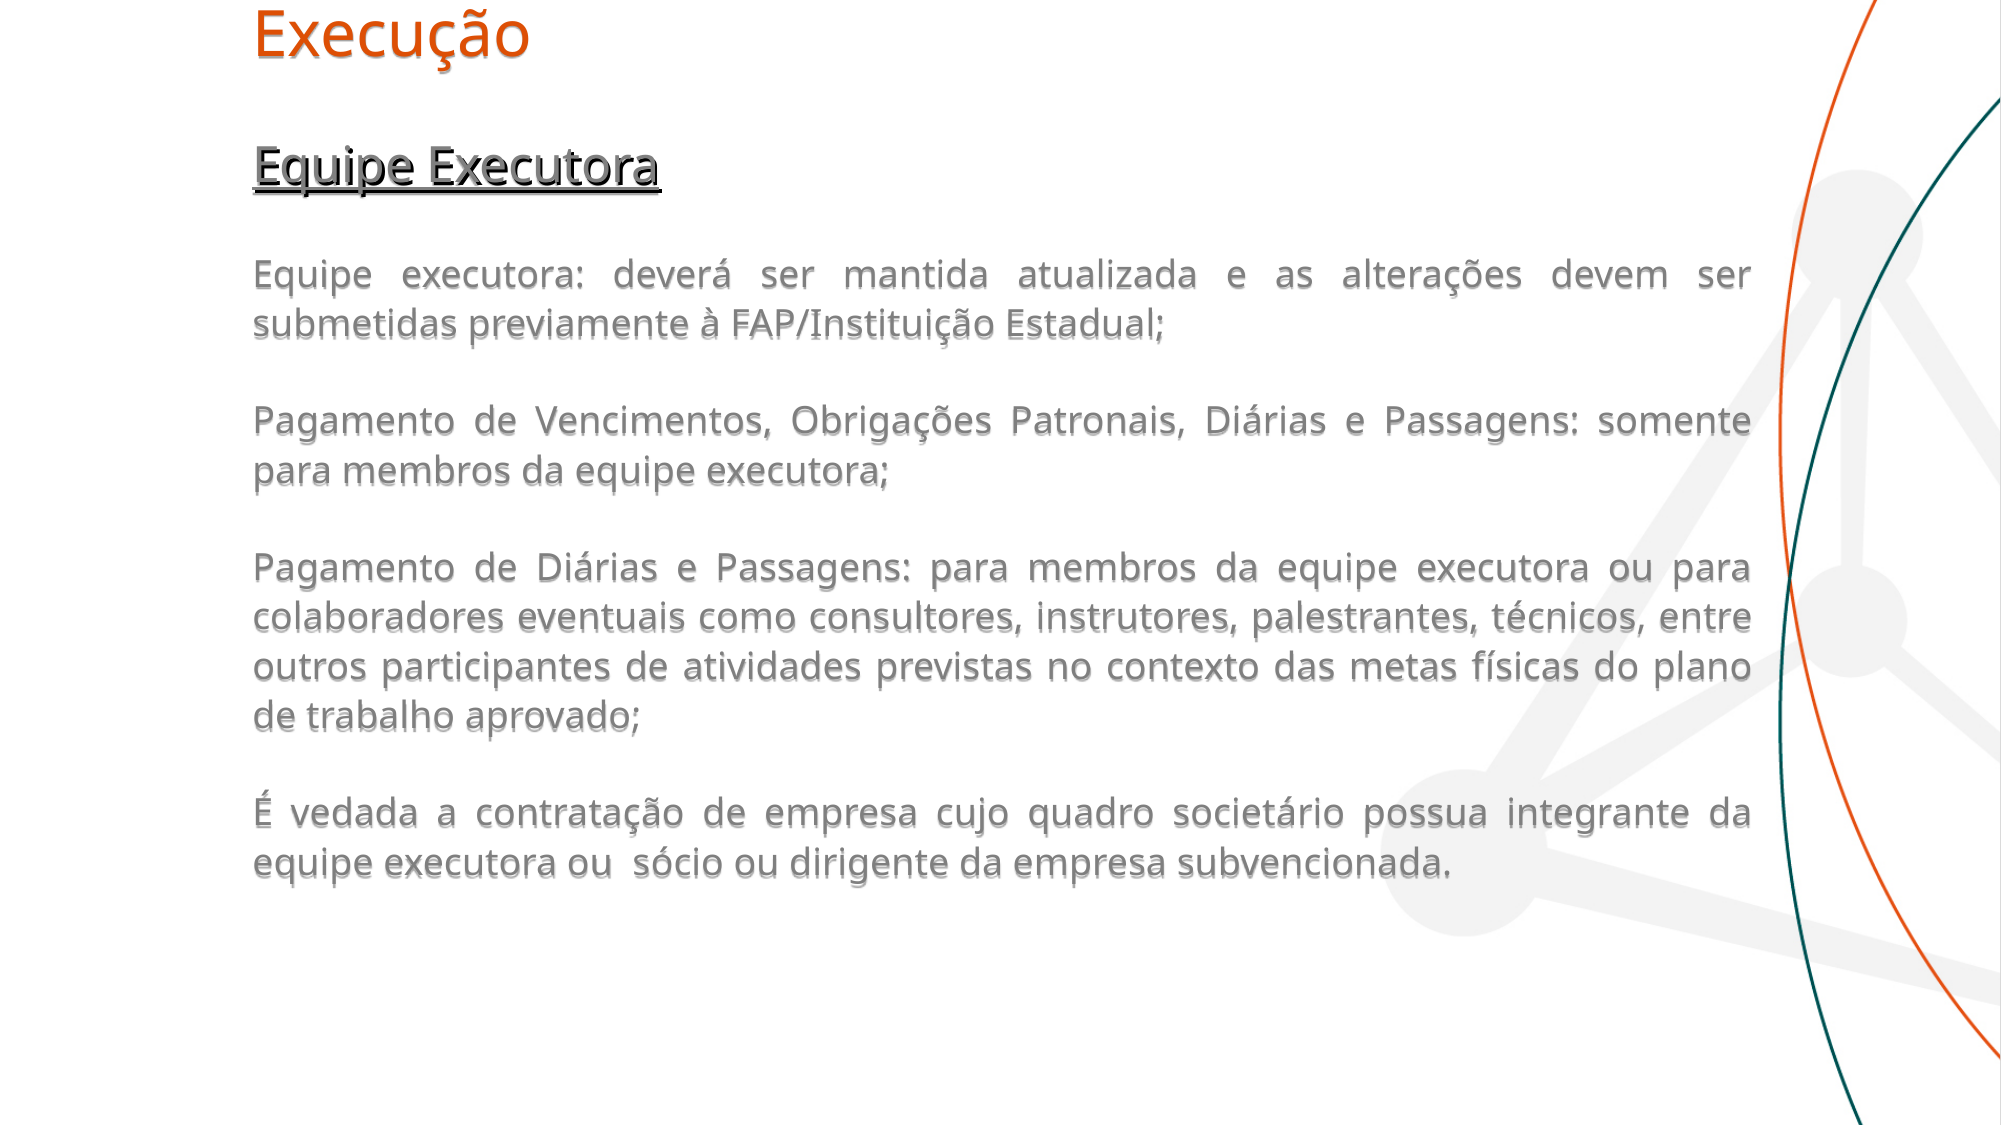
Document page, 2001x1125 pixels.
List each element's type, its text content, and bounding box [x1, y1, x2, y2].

text_box Equipe executora: deverá ser mantida atualizada e as alterações devem ser submetidas previamente à FAP/Instituição Estadual; Pagamento de Vencimentos, Obrigações Patronais, Diárias e Passagens: somente para membros da equipe executora; Pagamento de Diárias e Passagens: para membros da equipe executora ou para colaboradores eventuais como consultores, instrutores, palestrantes, técnicos, entre outros participantes de atividades previstas no contexto das metas físicas do plano de trabalho aprovado; É vedada a contratação de empresa cujo quadro societário possua integrante da equipe executora ou sócio ou dirigente da empresa subvencionada. [237, 237, 1768, 1047]
text_box Execução [237, 0, 1250, 155]
text_box Equipe Executora [237, 125, 1154, 202]
